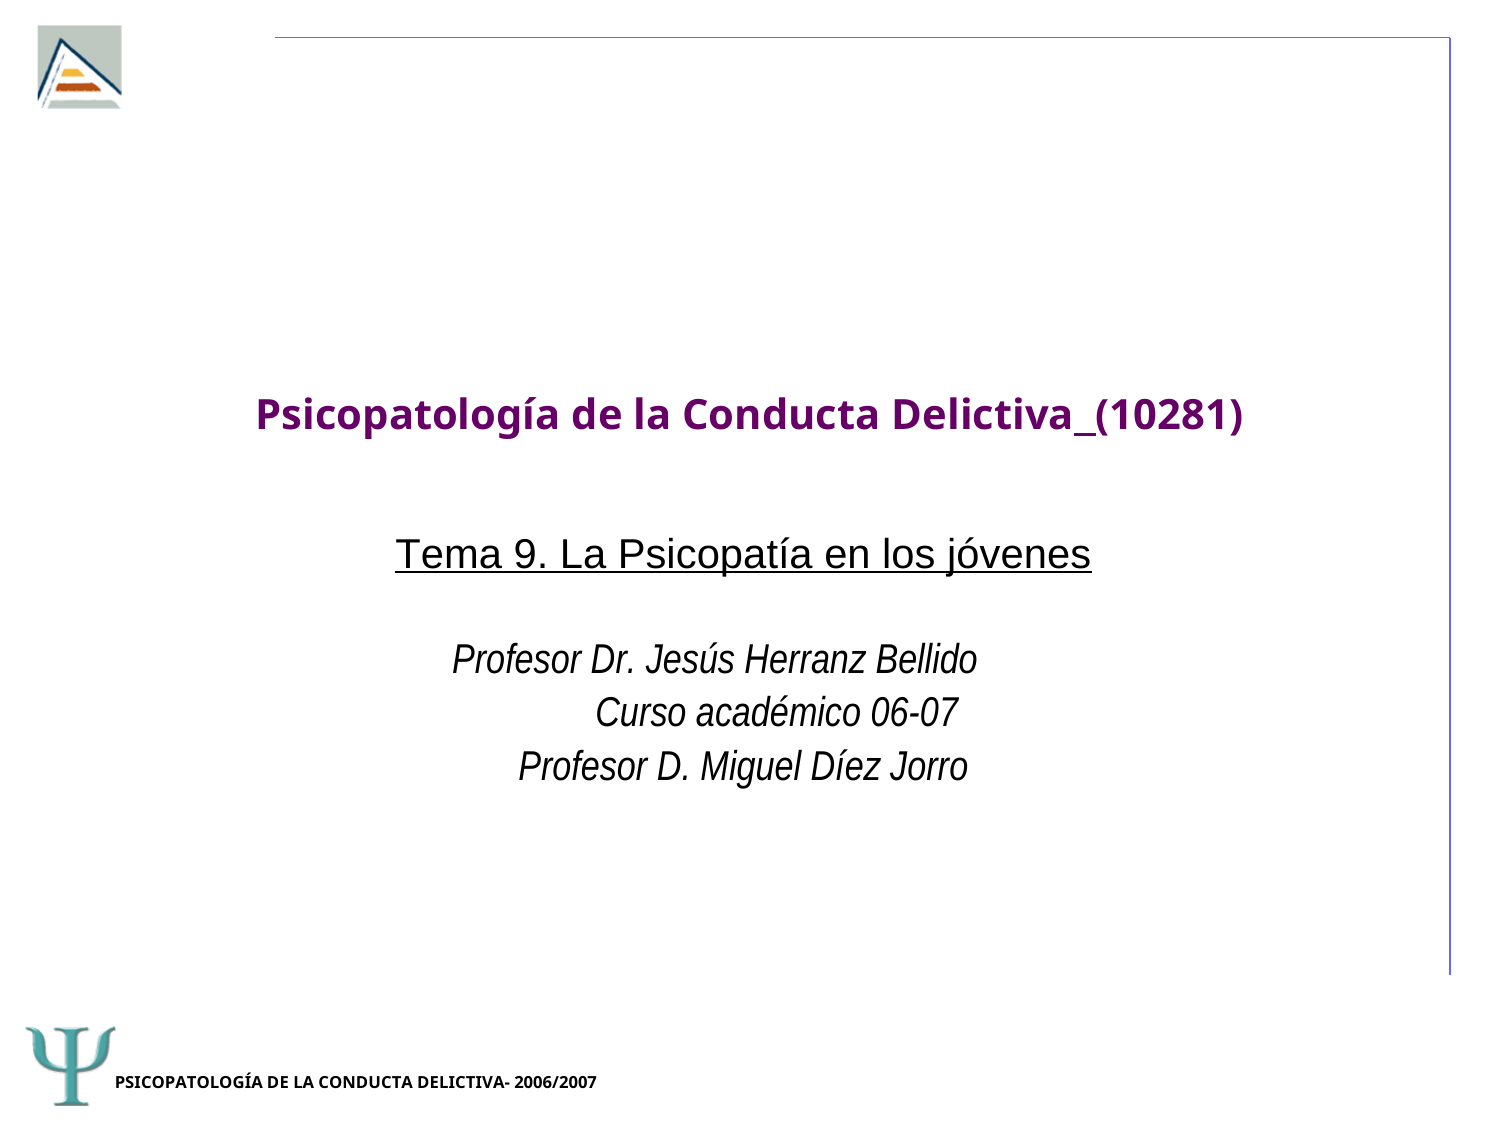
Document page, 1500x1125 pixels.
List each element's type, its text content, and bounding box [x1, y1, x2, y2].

picture [24, 1024, 116, 1106]
picture [37, 24, 122, 109]
title Psicopatología de la Conducta Delictiva (10281) [112, 349, 1388, 591]
subtitle Tema 9. La Psicopatía en los jóvenes Profesor Dr. Jesús Herranz Bellido Curso académico 06-07 Profesor D. Miguel Díez Jorro [218, 527, 1269, 965]
